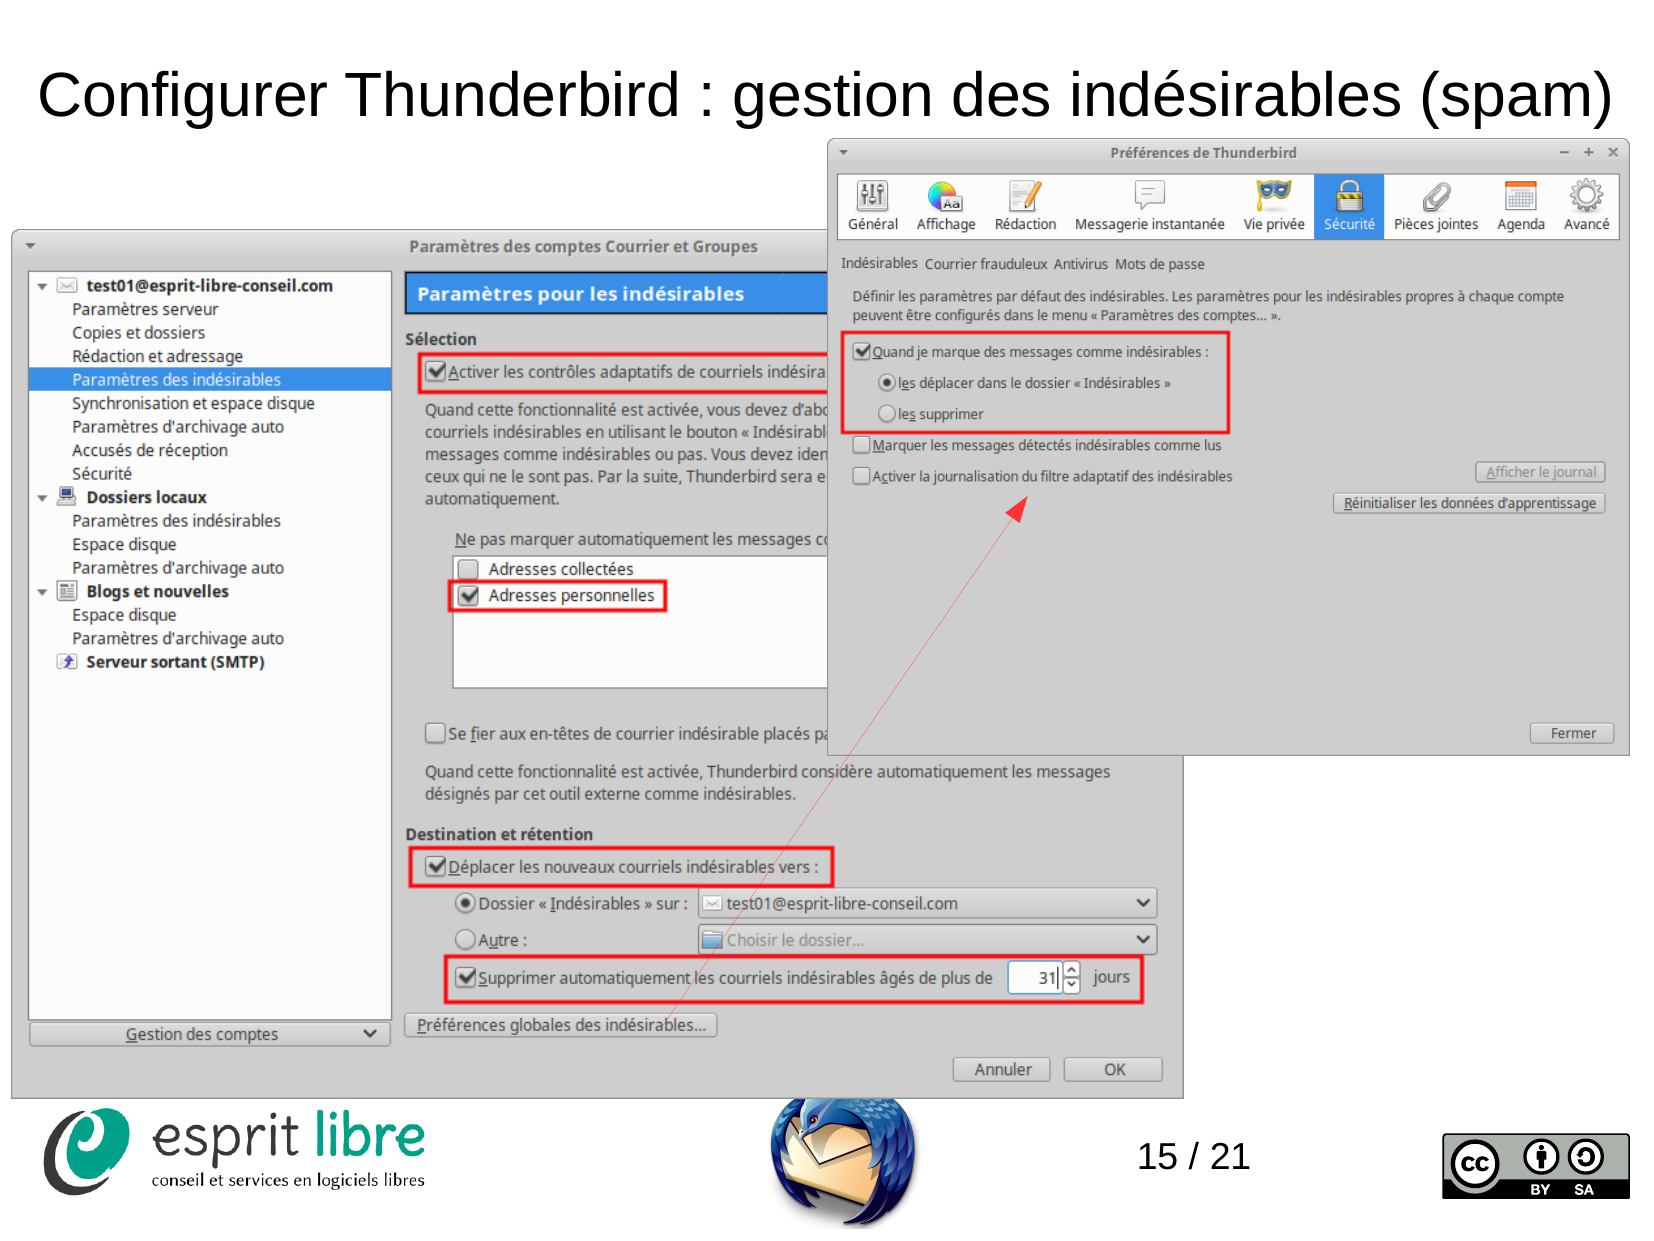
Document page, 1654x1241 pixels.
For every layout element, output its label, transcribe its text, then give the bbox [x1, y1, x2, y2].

picture [0, 138, 1630, 1241]
title Configurer Thunderbird : gestion des indésirables (spam) [0, 20, 1654, 169]
